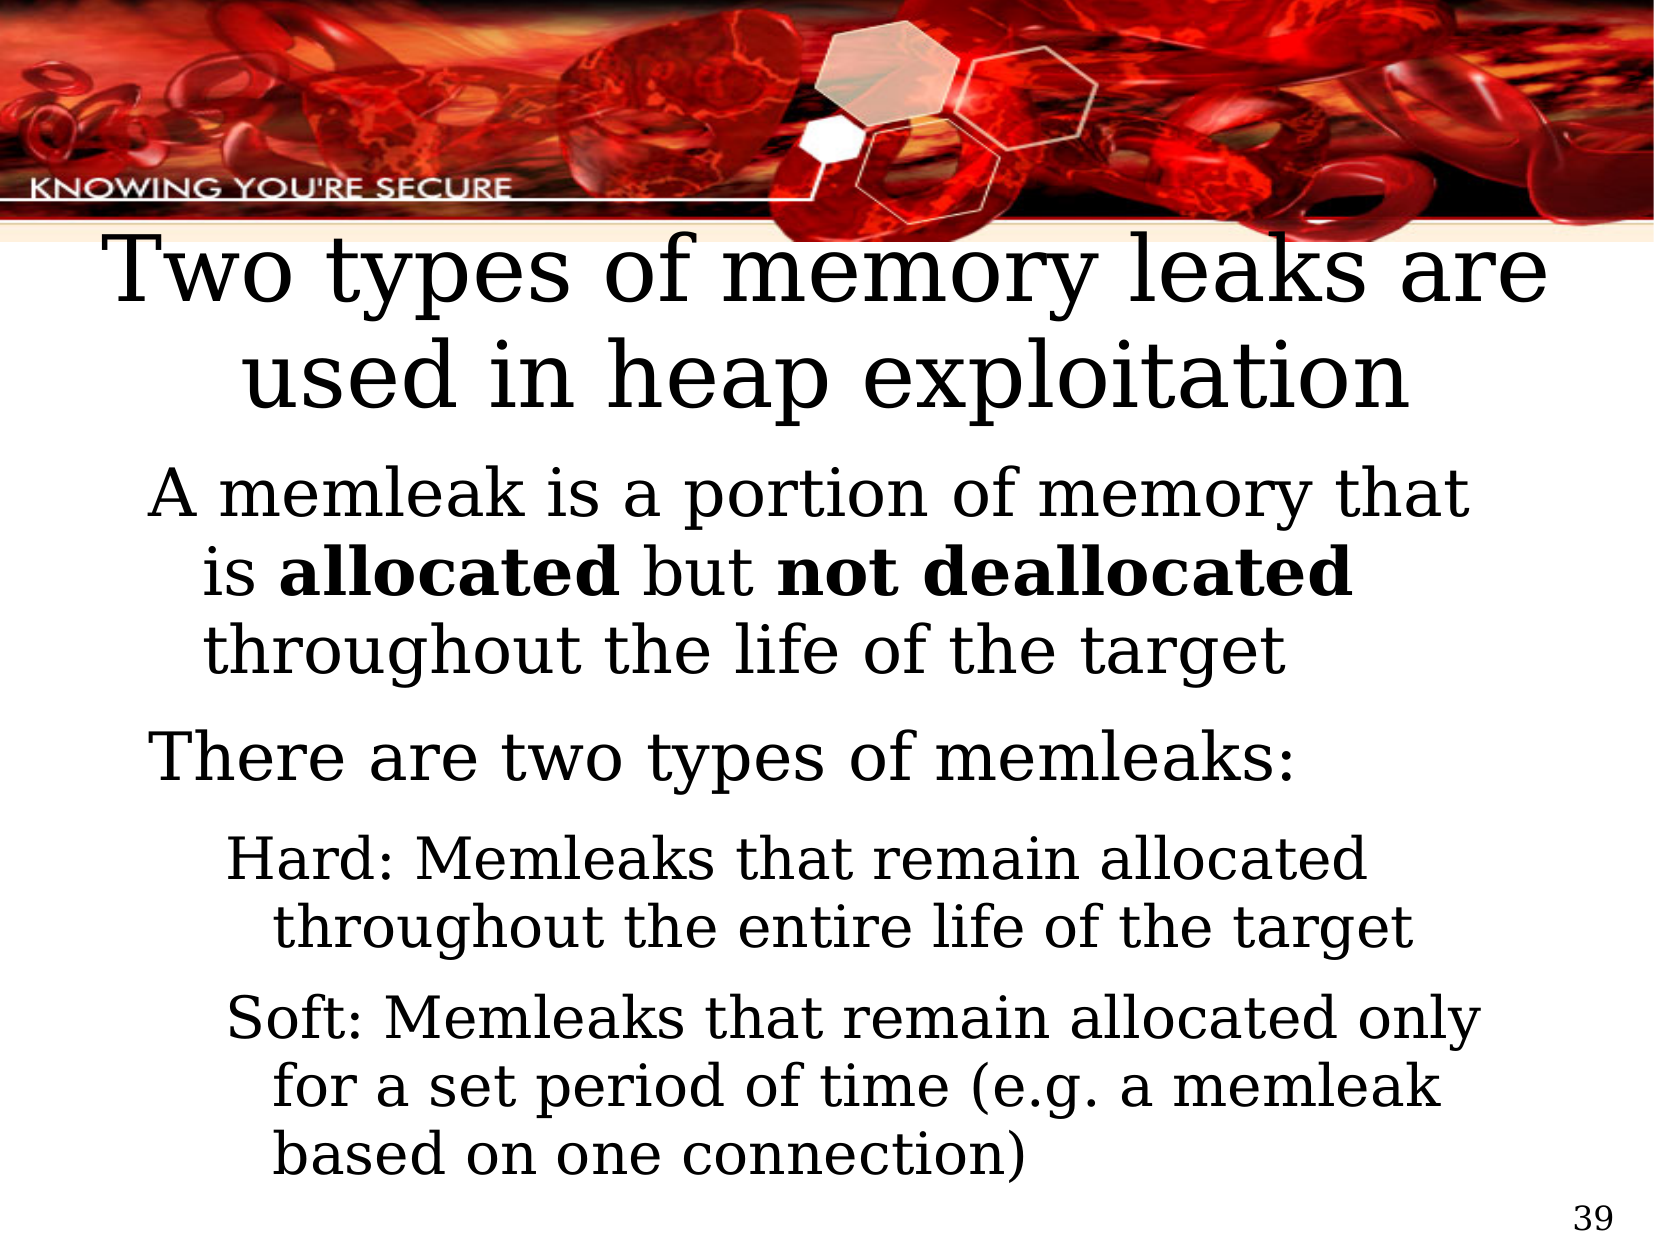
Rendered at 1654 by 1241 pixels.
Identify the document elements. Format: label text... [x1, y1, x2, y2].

picture [0, 0, 1654, 215]
list A memleak is a portion of memory that is allocated but not deallocated throughout the life of the target There are two types of memleaks: Hard: Memleaks that remain allocated throughout the entire life of the target Soft: Memleaks that remain allocated only for a set period of time (e.g. a memleak based on one connection) [131, 454, 1544, 1189]
title Two types of memory leaks are used in heap exploitation [0, 215, 1654, 430]
